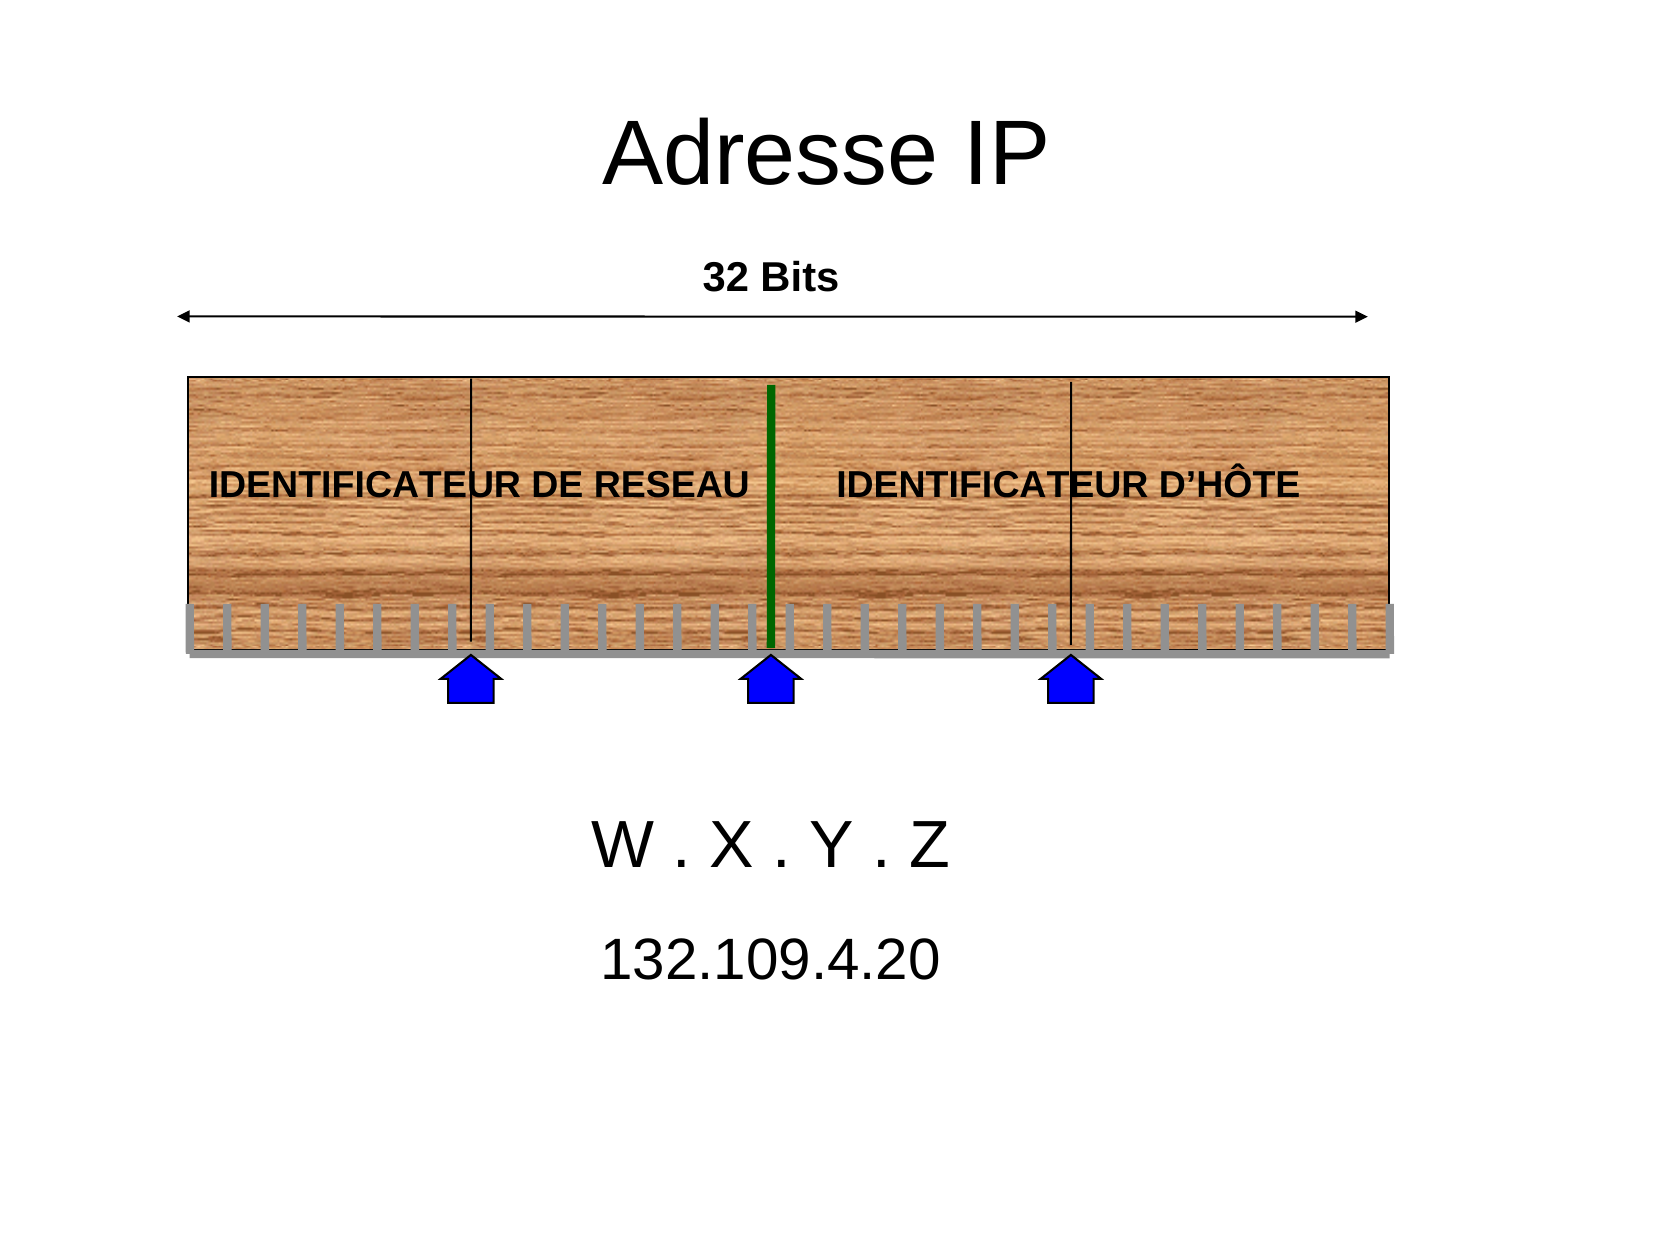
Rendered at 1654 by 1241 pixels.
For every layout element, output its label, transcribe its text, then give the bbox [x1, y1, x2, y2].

text_box W . X . Y . Z [576, 798, 966, 889]
text_box 132.109.4.20 [585, 918, 957, 999]
text_box IDENTIFICATEUR D’HÔTE [821, 456, 1317, 514]
text_box IDENTIFICATEUR DE RESEAU [193, 456, 766, 514]
text_box 32 Bits [687, 246, 855, 309]
text_box [440, 654, 502, 703]
text_box [187, 376, 1389, 650]
text_box [740, 654, 802, 703]
title Adresse IP [82, 56, 1571, 250]
text_box [1040, 654, 1102, 703]
